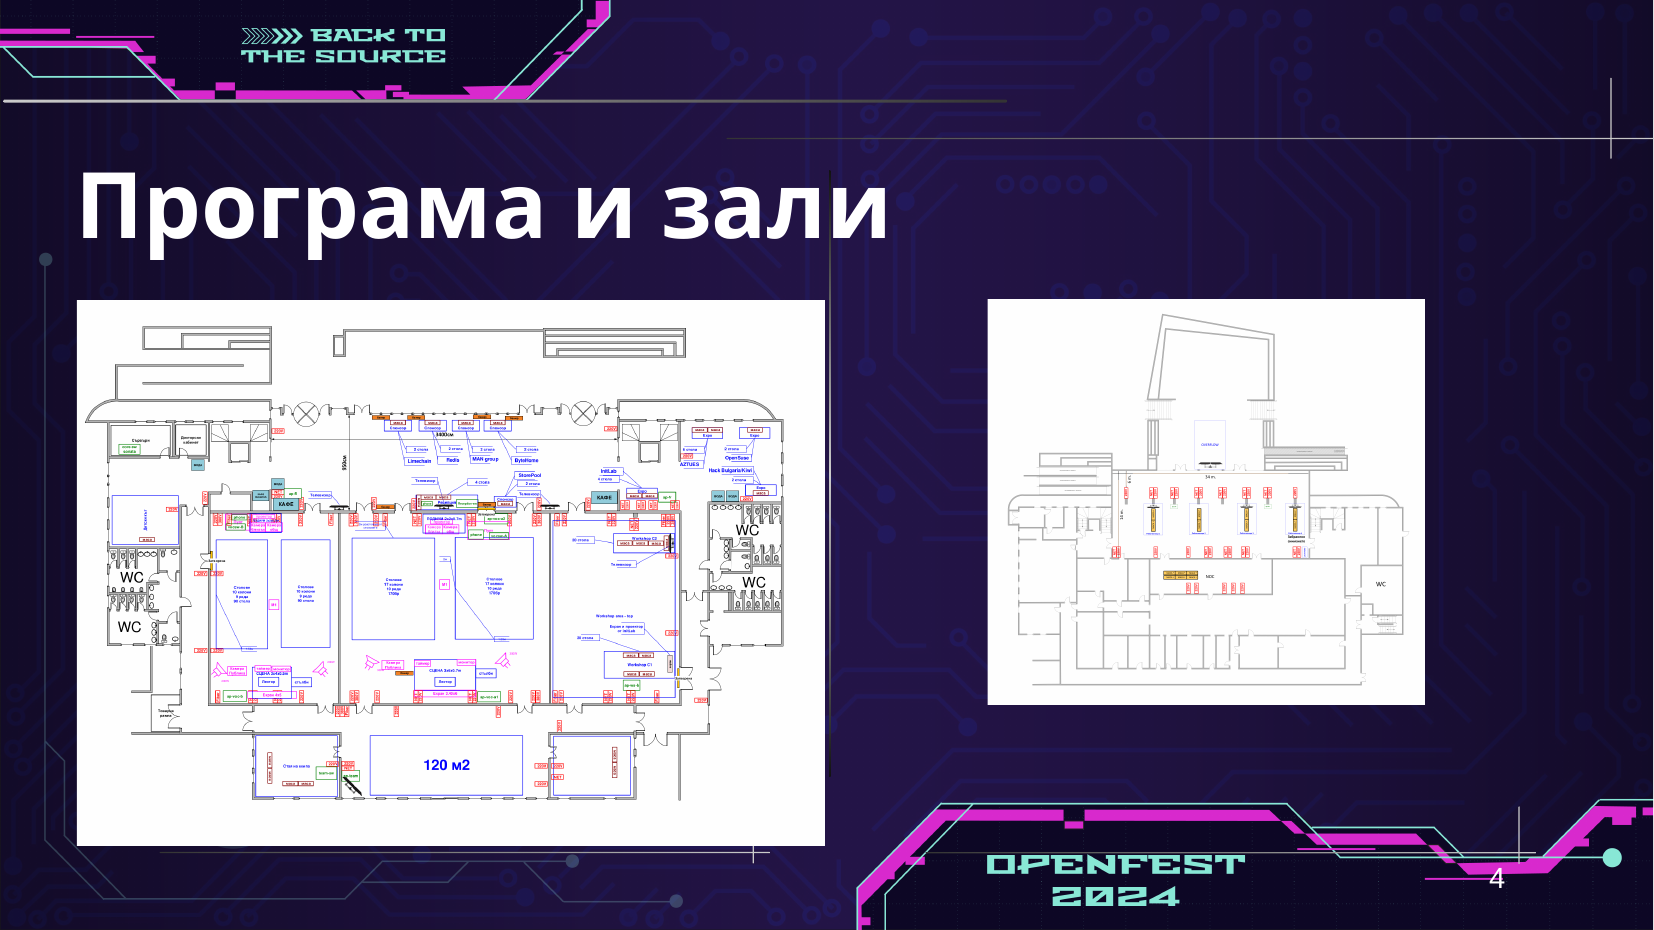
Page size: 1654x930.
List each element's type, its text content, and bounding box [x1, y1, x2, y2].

title Програма и зали [75, 138, 1640, 268]
picture [0, 0, 1654, 930]
